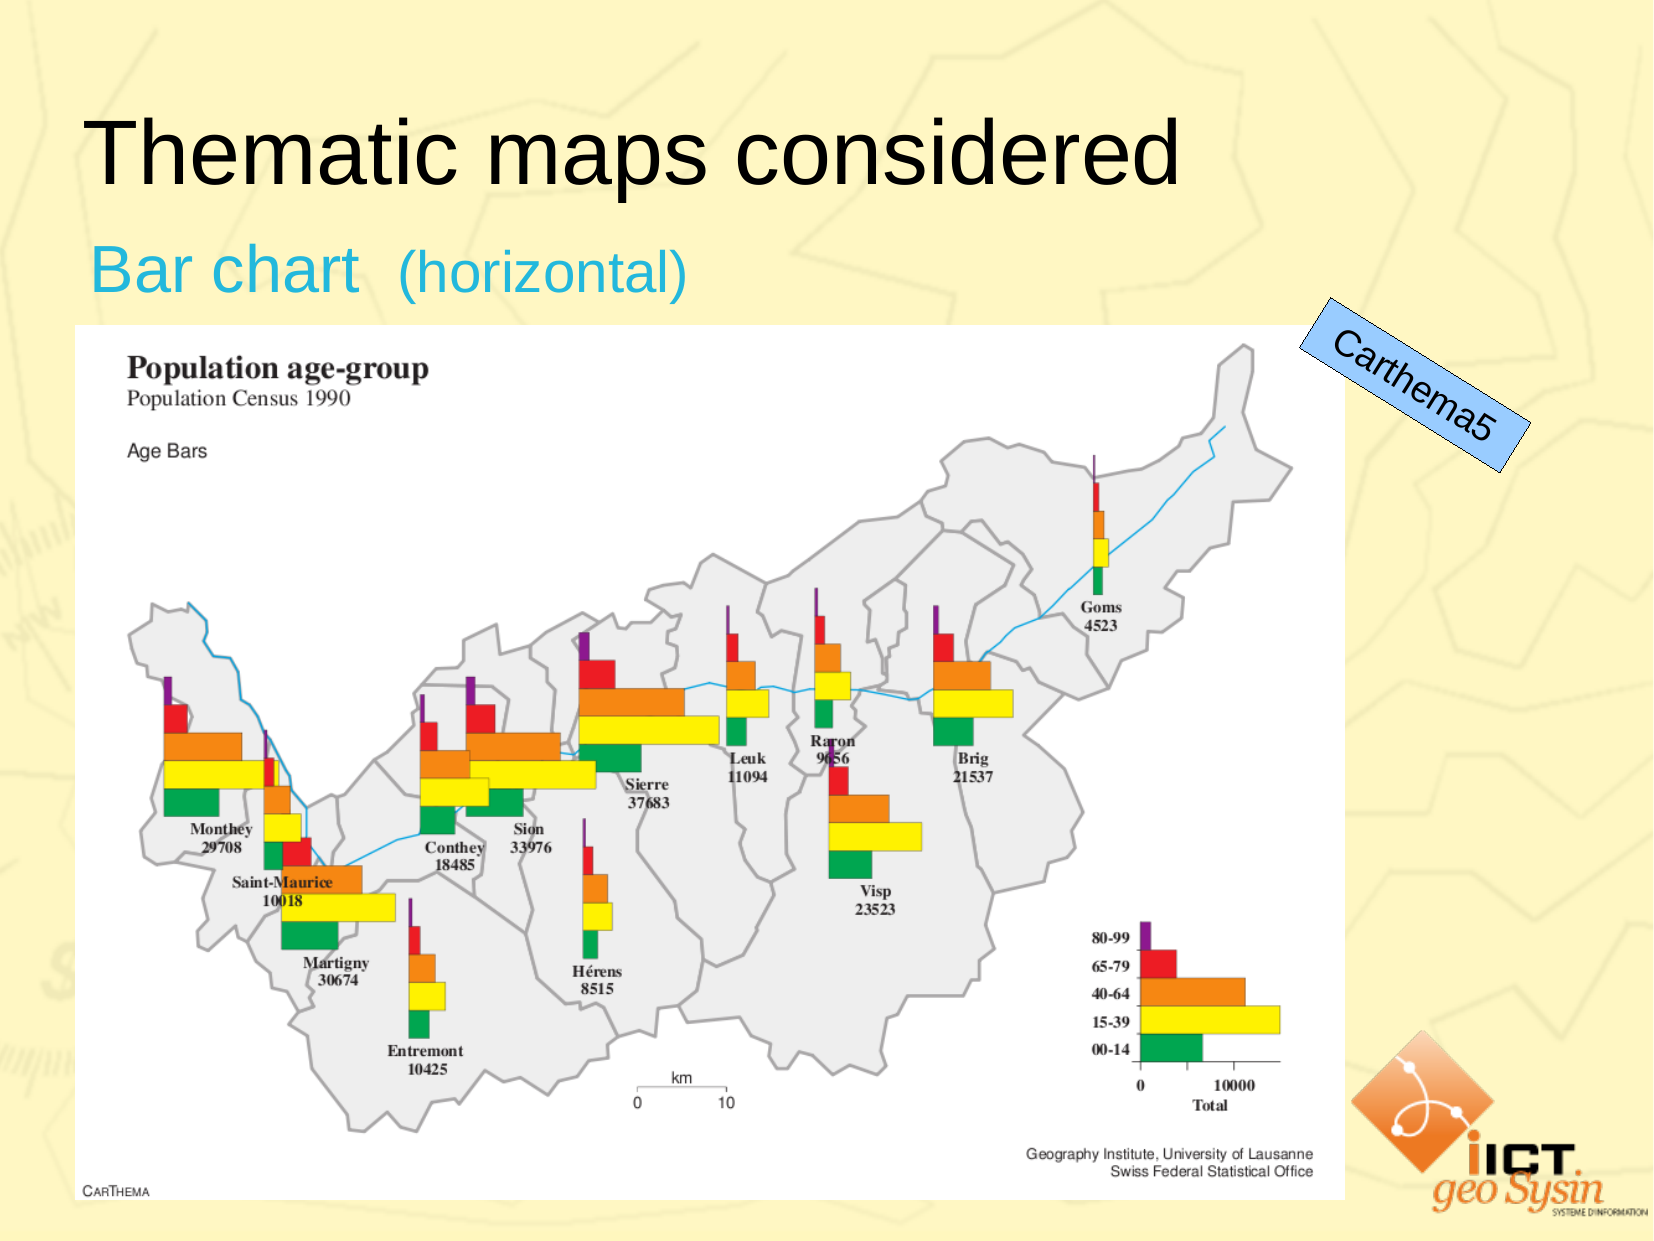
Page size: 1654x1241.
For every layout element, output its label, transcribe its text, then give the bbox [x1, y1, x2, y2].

picture [0, 0, 1654, 1241]
text_box Carthema5 [1299, 297, 1531, 473]
text_box Bar chart (horizontal) [75, 225, 705, 315]
title Thematic maps considered [82, 56, 1571, 250]
